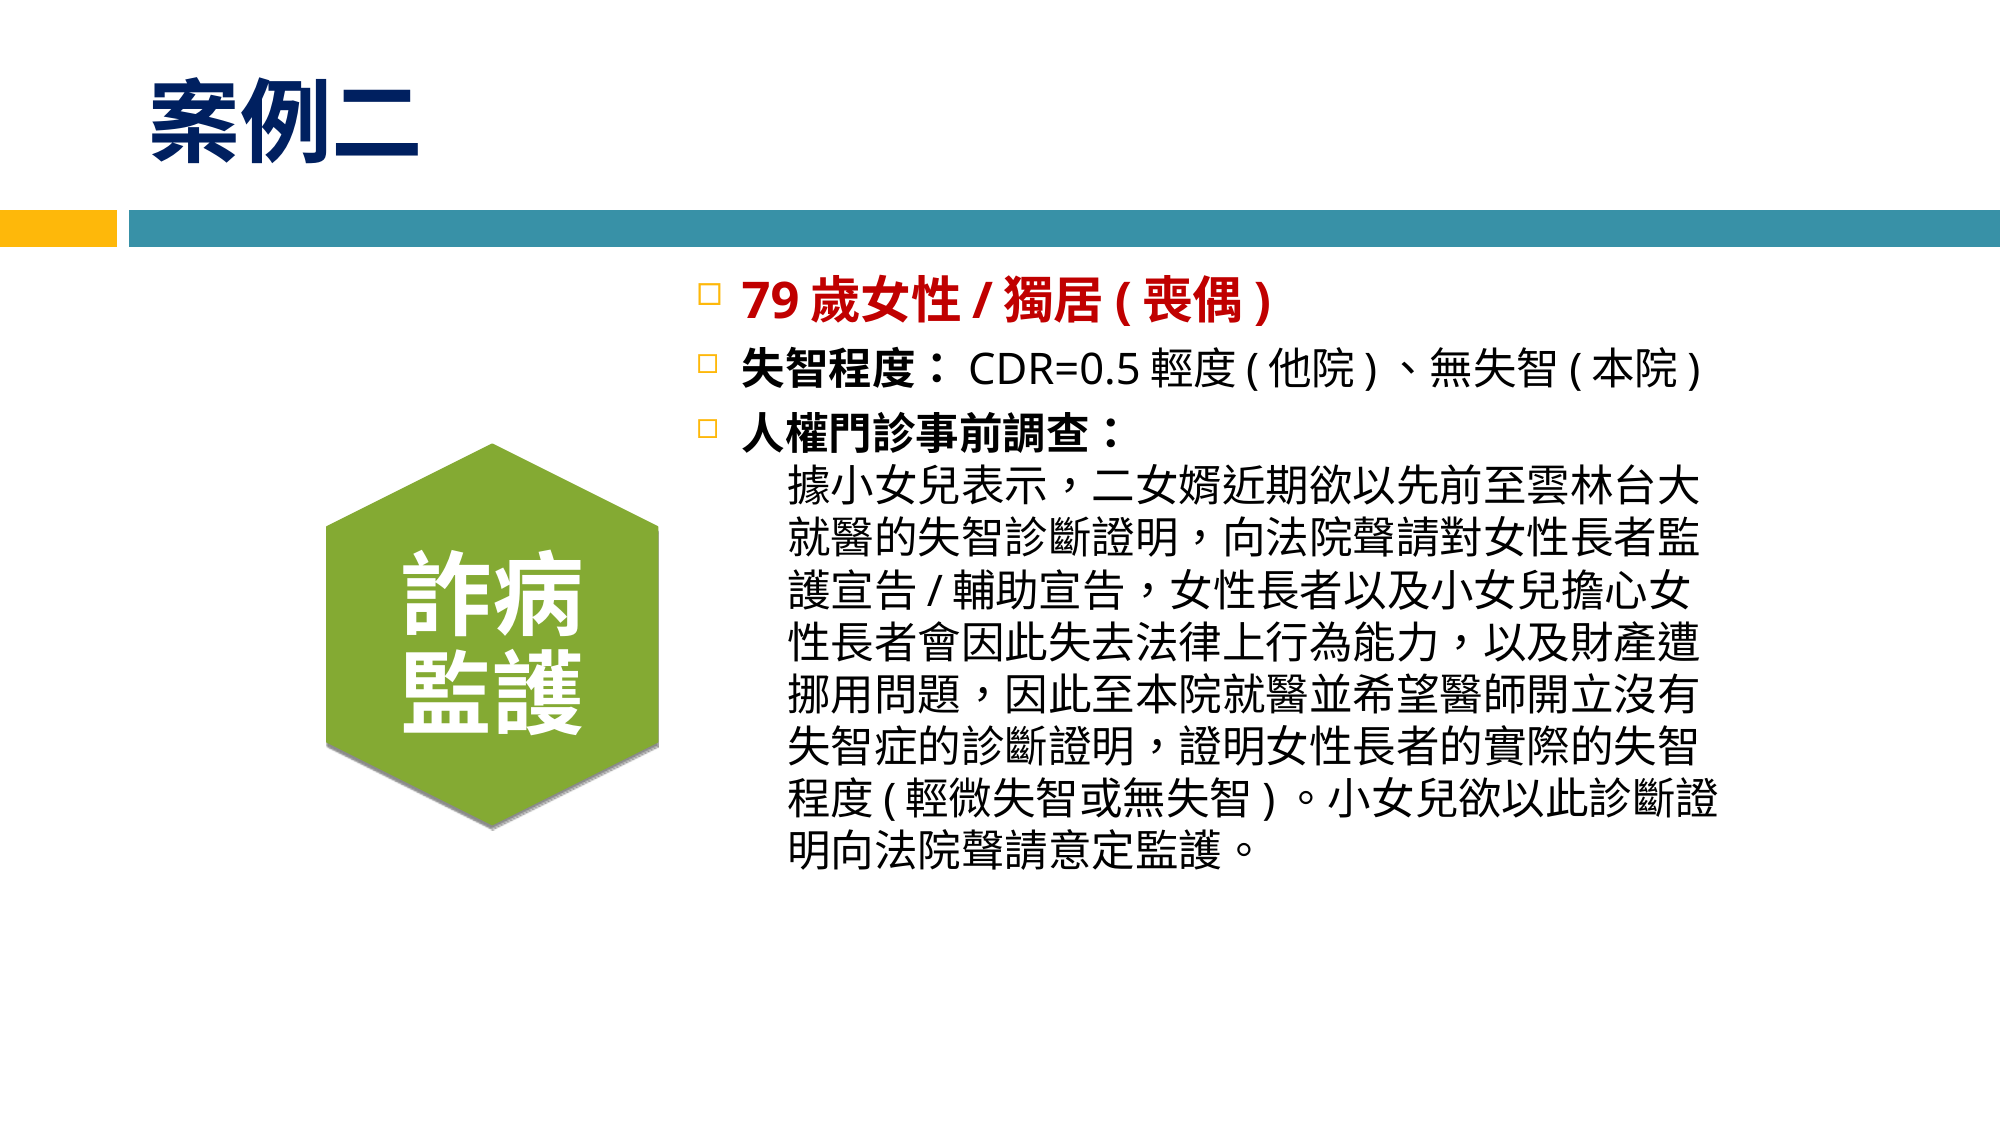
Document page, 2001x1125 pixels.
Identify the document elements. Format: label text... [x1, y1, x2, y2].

list 79歲女性/獨居(喪偶) 失智程度：CDR=0.5輕度(他院)、無失智(本院) 人權門診事前調查： 據小女兒表示，二女婿近期欲以先前至雲林台大就醫的失智診斷證明，向法院聲請對女性長者監護宣告/輔助宣告，女性長者以及小女兒擔心女性長者會因此失去法律上行為能力，以及財產遭挪用問題，因此至本院就醫並希望醫師開立沒有失智症的診斷證明，證明女性長者的實際的失智程度(輕微失智或無失智)。小女兒欲以此診斷證明向法院聲請意定監護。 [680, 260, 1750, 1011]
text_box [401, 779, 584, 825]
title 案例二 [133, 37, 1917, 201]
text_box [326, 442, 658, 768]
text_box 詐病監護 [378, 517, 606, 779]
